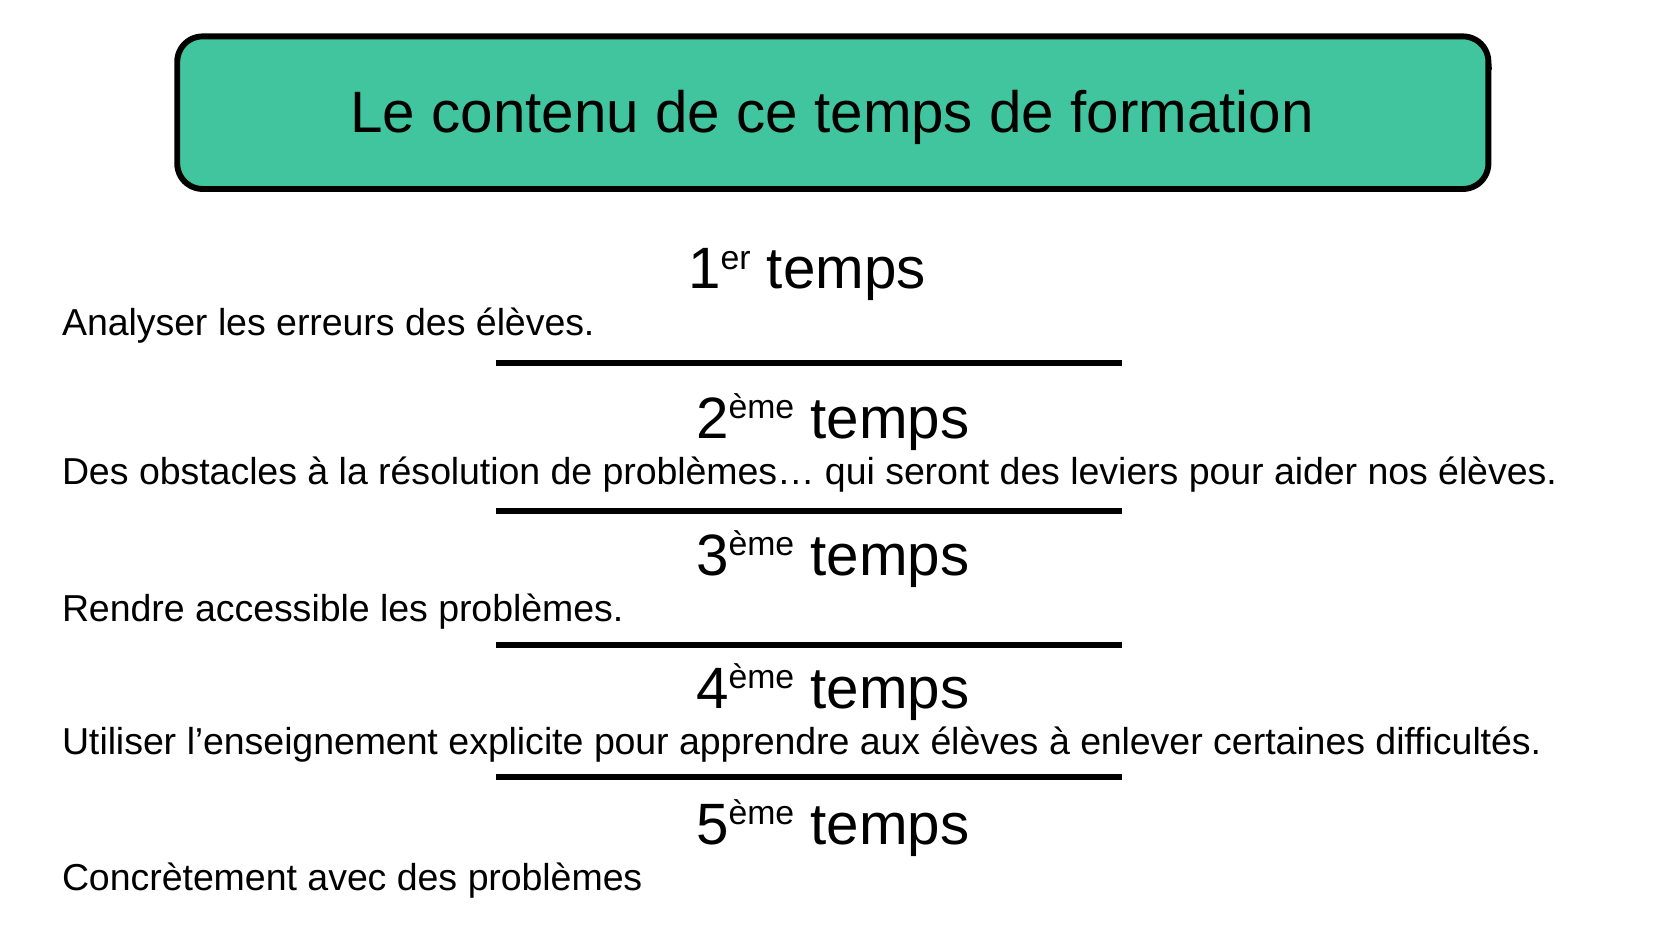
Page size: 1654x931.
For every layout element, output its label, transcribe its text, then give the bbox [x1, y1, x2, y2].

text_box 5ème temps Concrètement avec des problèmes [47, 784, 1619, 931]
text_box Le contenu de ce temps de formation [177, 36, 1489, 189]
text_box 1er temps Analyser les erreurs des élèves. [47, 228, 1583, 378]
text_box 2ème temps Des obstacles à la résolution de problèmes… qui seront des leviers pour aider nos élèves. [47, 378, 1619, 514]
text_box 4ème temps Utiliser l’enseignement explicite pour apprendre aux élèves à enlever certaines difficultés. [47, 648, 1619, 773]
text_box 3ème temps Rendre accessible les problèmes. [47, 514, 1619, 639]
